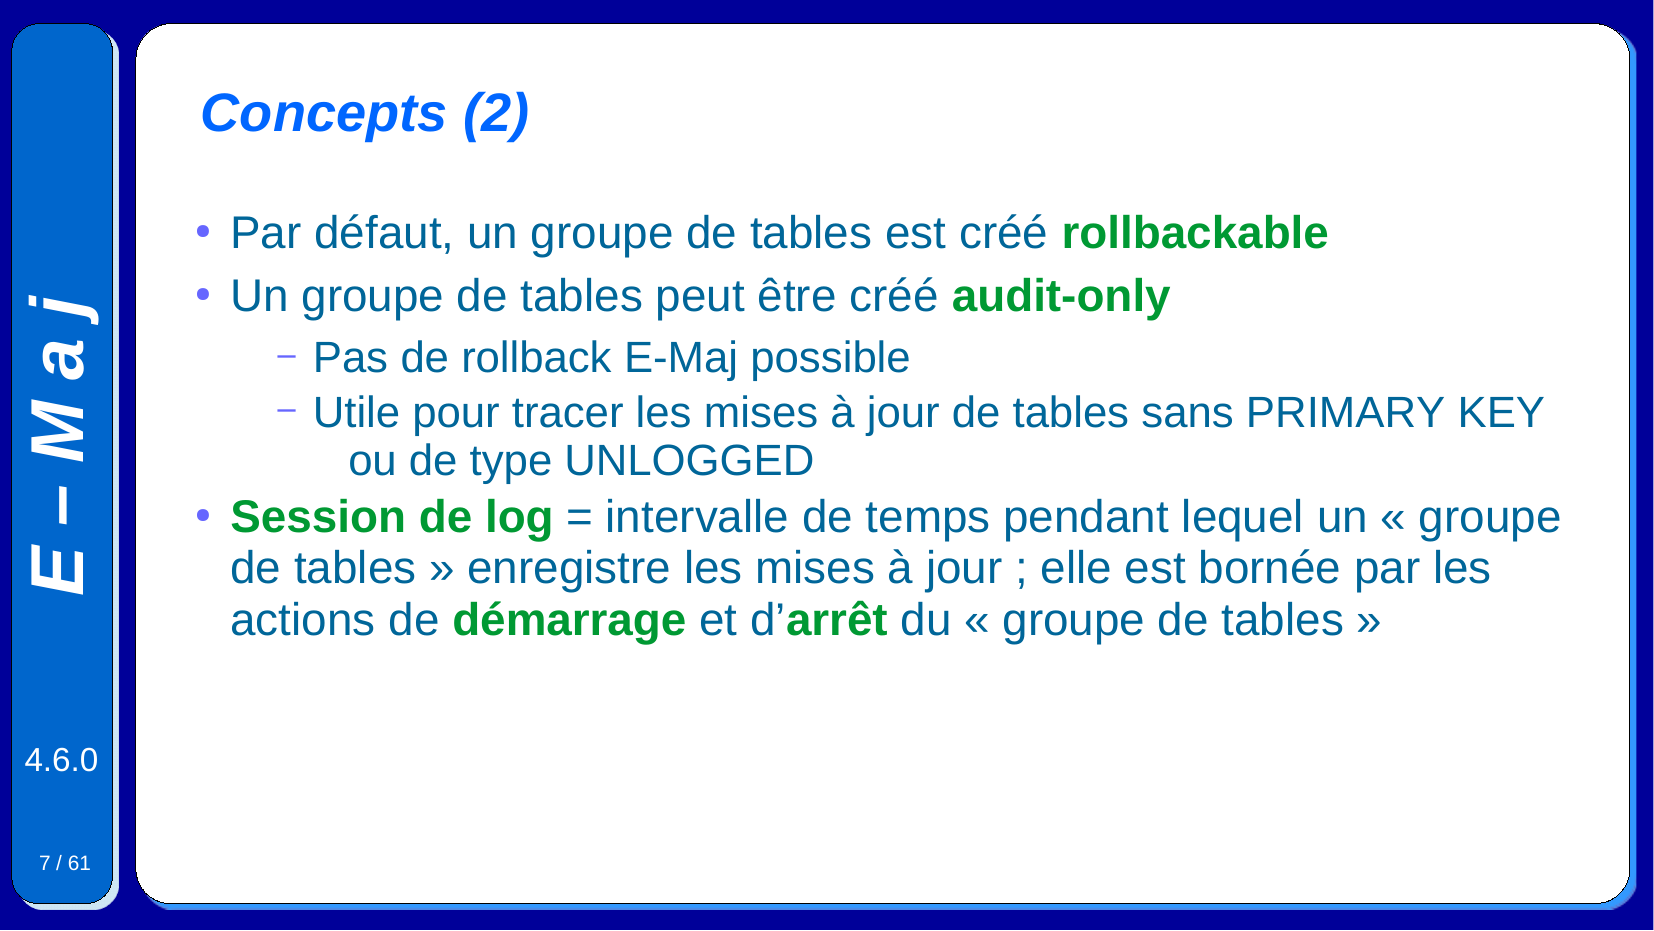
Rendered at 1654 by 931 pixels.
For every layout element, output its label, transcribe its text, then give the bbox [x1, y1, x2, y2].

title Concepts (2) [200, 34, 1575, 191]
list Par défaut, un groupe de tables est créé rollbackable Un groupe de tables peut être créé audit-only Pas de rollback E-Maj possible Utile pour tracer les mises à jour de tables sans PRIMARY KEY ou de type UNLOGGED Session de log = intervalle de temps pendant lequel un « groupe de tables » enregistre les mises à jour ; elle est bornée par les actions de démarrage et d’arrêt du « groupe de tables » [177, 206, 1587, 827]
